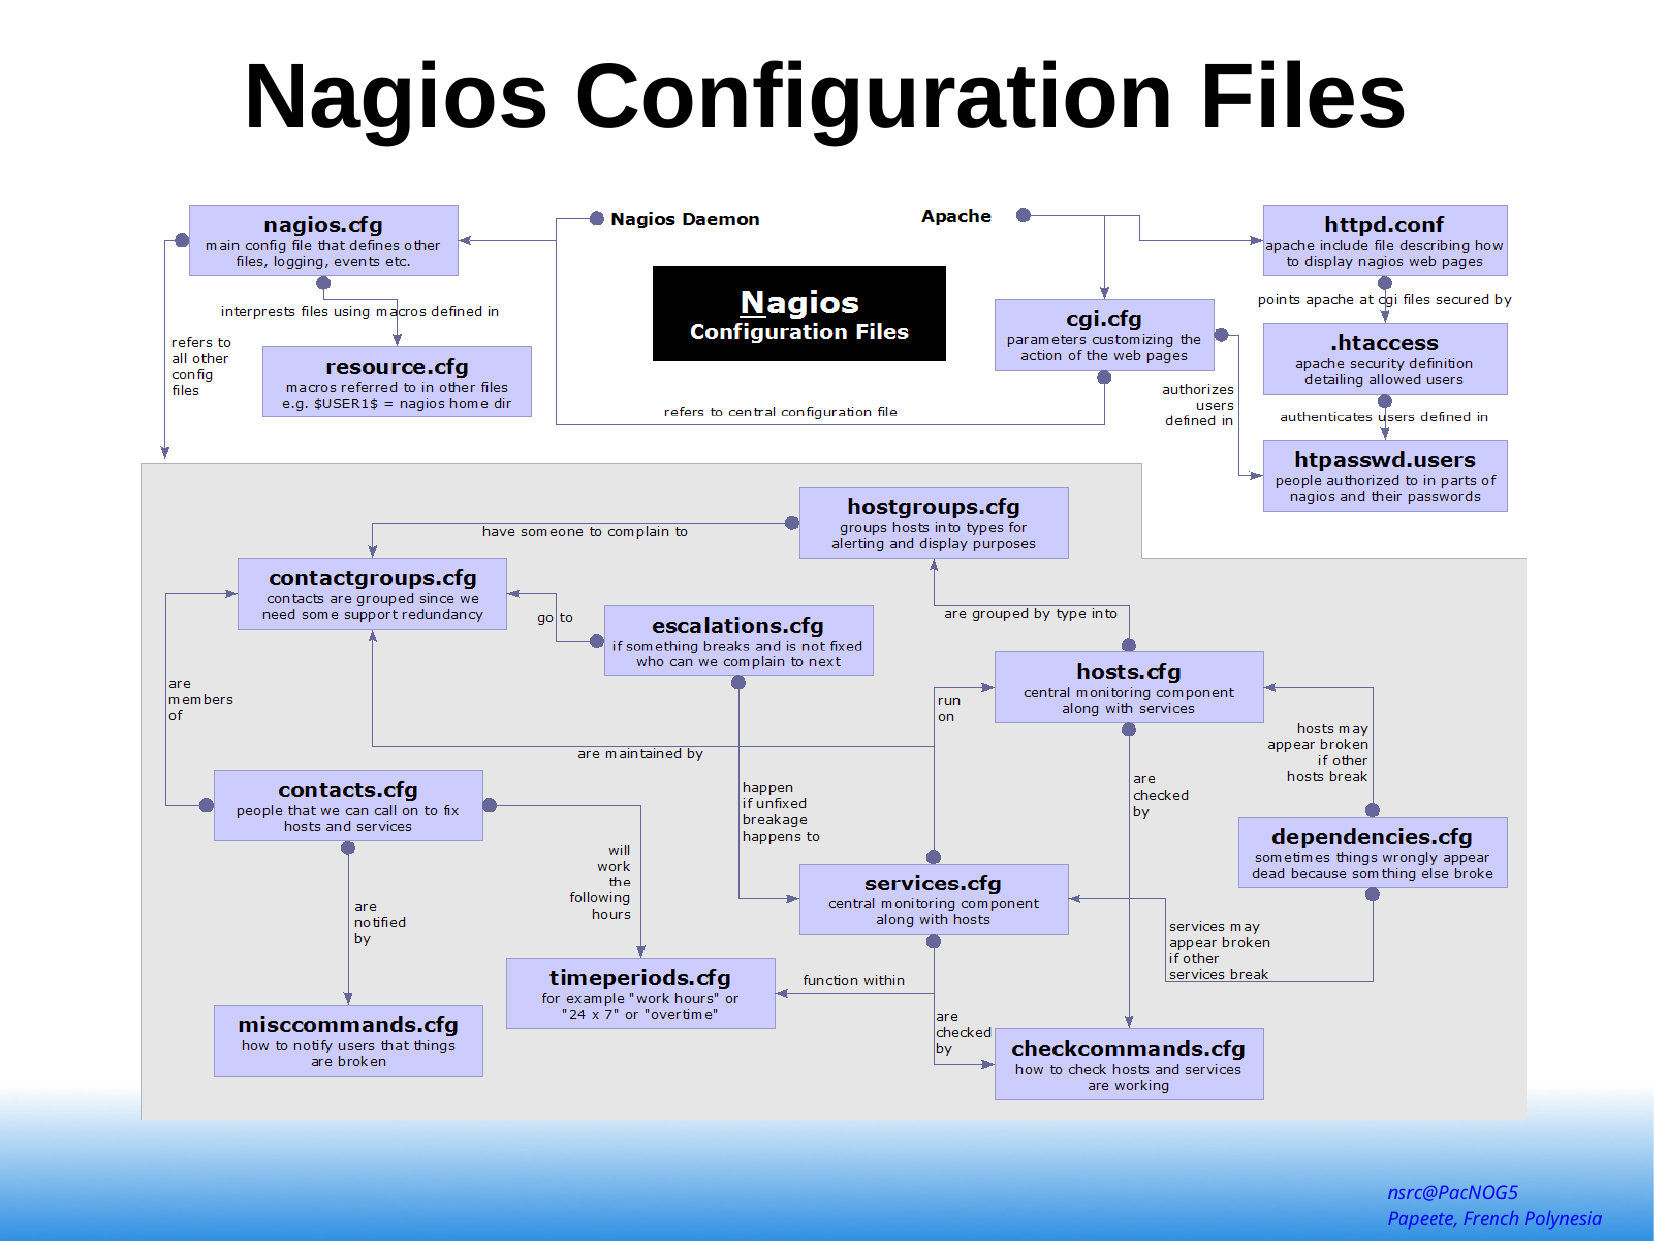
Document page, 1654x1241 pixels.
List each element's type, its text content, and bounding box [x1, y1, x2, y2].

picture [0, 181, 1654, 1241]
title Nagios Configuration Files [121, 42, 1534, 150]
